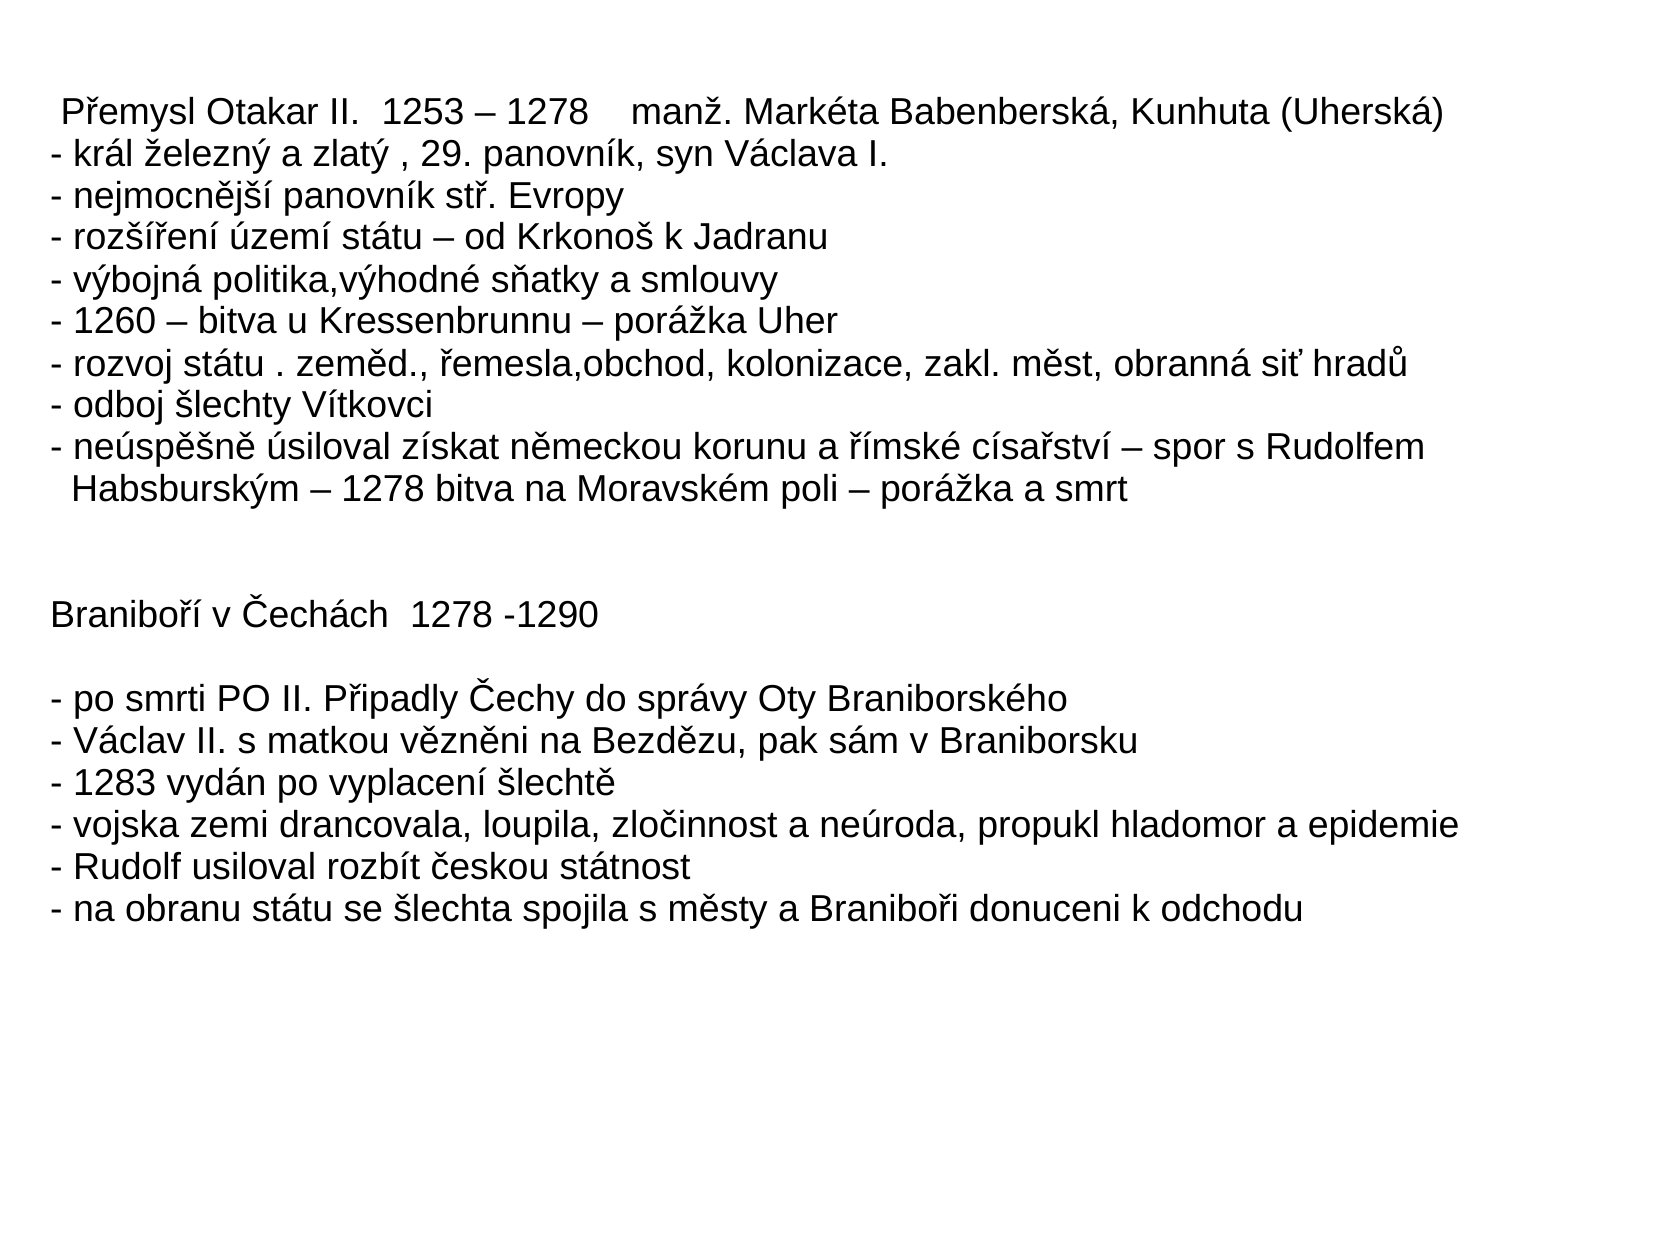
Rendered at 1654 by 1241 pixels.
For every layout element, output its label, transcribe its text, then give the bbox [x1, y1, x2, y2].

text_box Přemysl Otakar II. 1253 – 1278 manž. Markéta Babenberská, Kunhuta (Uherská) - král železný a zlatý , 29. panovník, syn Václava I. - nejmocnější panovník stř. Evropy - rozšíření území státu – od Krkonoš k Jadranu - výbojná politika,výhodné sňatky a smlouvy - 1260 – bitva u Kressenbrunnu – porážka Uher - rozvoj státu . zeměd., řemesla,obchod, kolonizace, zakl. měst, obranná siť hradů - odboj šlechty Vítkovci - neúspěšně úsiloval získat německou korunu a římské císařství – spor s Rudolfem Habsburským – 1278 bitva na Moravském poli – porážka a smrt Braniboří v Čechách 1278 -1290 - po smrti PO II. Připadly Čechy do správy Oty Braniborského - Václav II. s matkou vězněni na Bezdězu, pak sám v Braniborsku - 1283 vydán po vyplacení šlechtě - vojska zemi drancovala, loupila, zločinnost a neúroda, propukl hladomor a epidemie - Rudolf usiloval rozbít českou státnost - na obranu státu se šlechta spojila s městy a Braniboři donuceni k odchodu [35, 82, 1630, 939]
